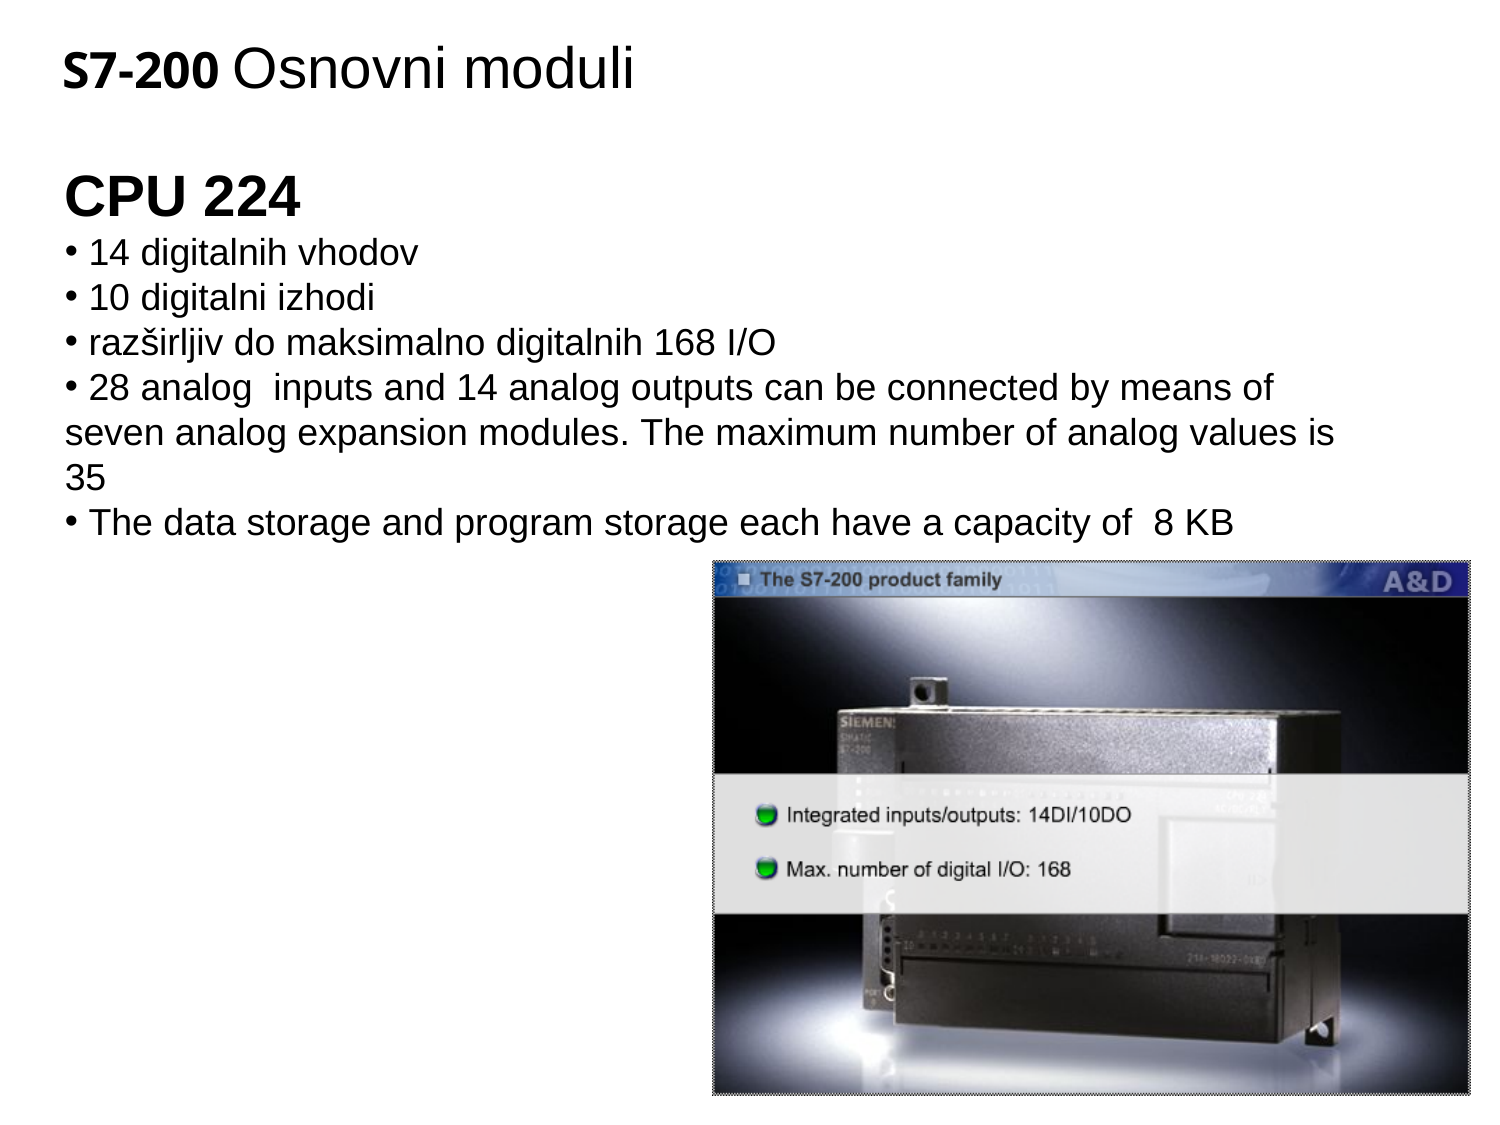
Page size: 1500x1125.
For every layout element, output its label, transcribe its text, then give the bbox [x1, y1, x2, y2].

text_box CPU 224 14 digitalnih vhodov 10 digitalni izhodi razširljiv do maksimalno digitalnih 168 I/O 28 analog inputs and 14 analog outputs can be connected by means of seven analog expansion modules. The maximum number of analog values is 35 The data storage and program storage each have a capacity of 8 KB [50, 149, 1391, 551]
picture [712, 560, 1471, 1096]
text_box S7-200 Osnovni moduli [47, 22, 651, 108]
